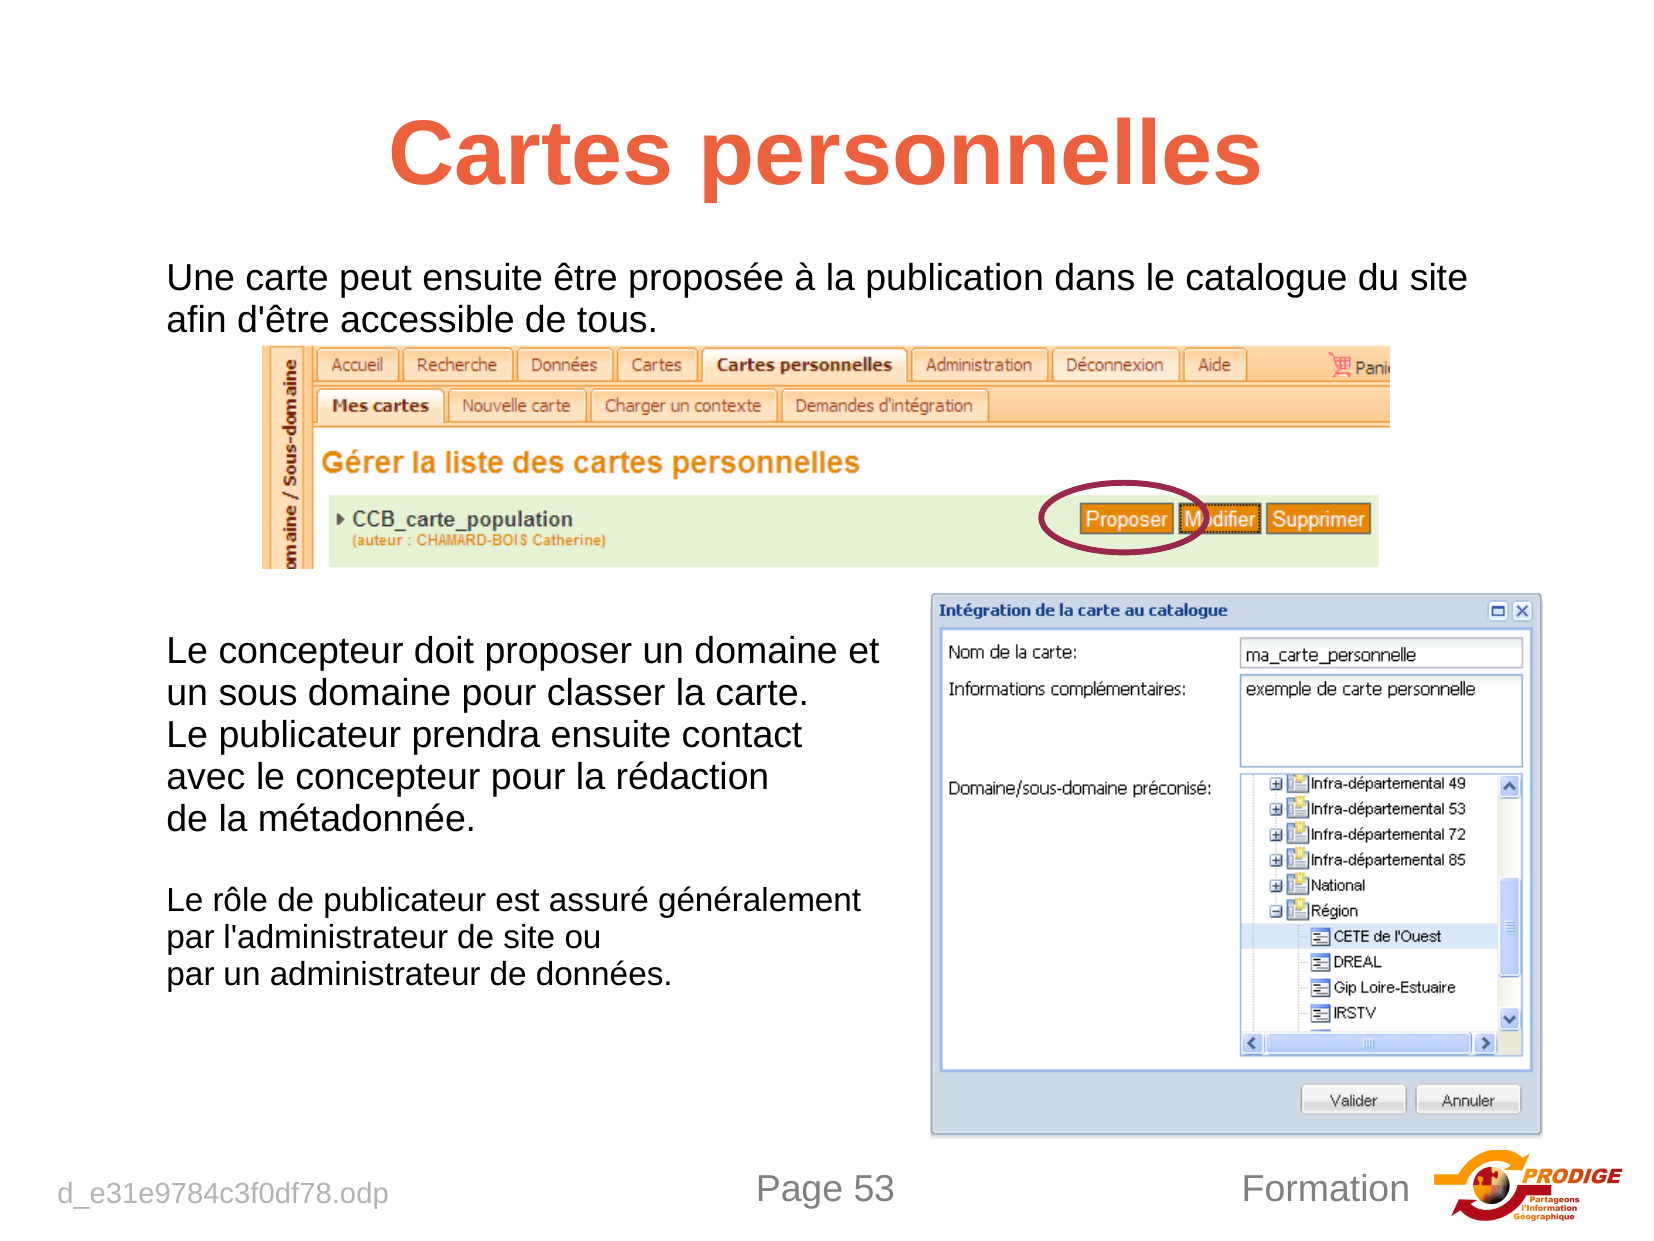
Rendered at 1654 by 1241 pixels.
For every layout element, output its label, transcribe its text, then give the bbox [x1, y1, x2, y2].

text_box Le concepteur doit proposer un domaine et un sous domaine pour classer la carte. Le publicateur prendra ensuite contact avec le concepteur pour la rédaction de la métadonnée. Le rôle de publicateur est assuré généralement par l'administrateur de site ou par un administrateur de données. [151, 622, 906, 1002]
title Cartes personnelles [82, 56, 1571, 250]
text_box Une carte peut ensuite être proposée à la publication dans le catalogue du site afin d'être accessible de tous. [151, 249, 1494, 349]
picture [930, 592, 1543, 1139]
picture [1434, 1150, 1623, 1221]
picture [262, 343, 1390, 569]
